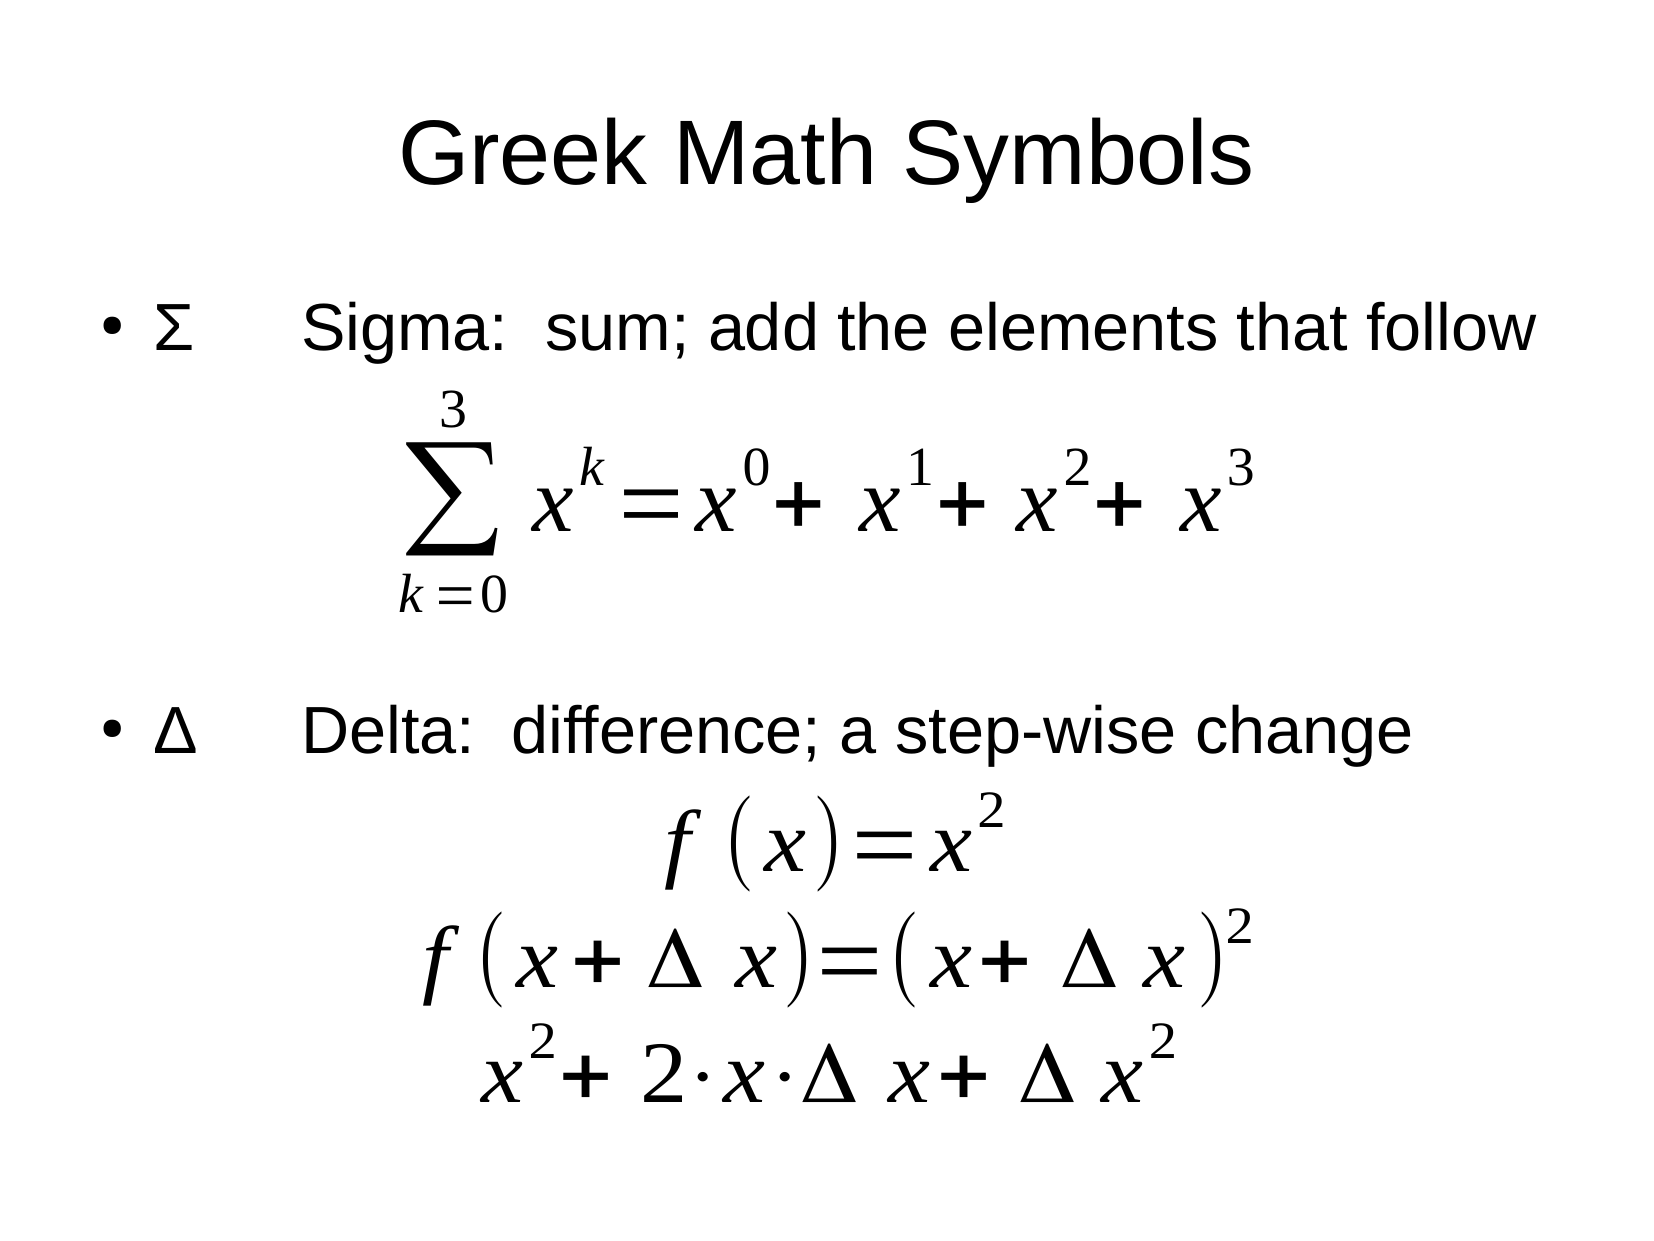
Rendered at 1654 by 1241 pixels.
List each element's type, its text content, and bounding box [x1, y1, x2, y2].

chart [375, 778, 1276, 1126]
chart [375, 375, 1276, 627]
list Σ Sigma: sum; add the elements that follow Δ Delta: difference; a step-wise change [82, 290, 1571, 1109]
title Greek Math Symbols [82, 49, 1571, 257]
